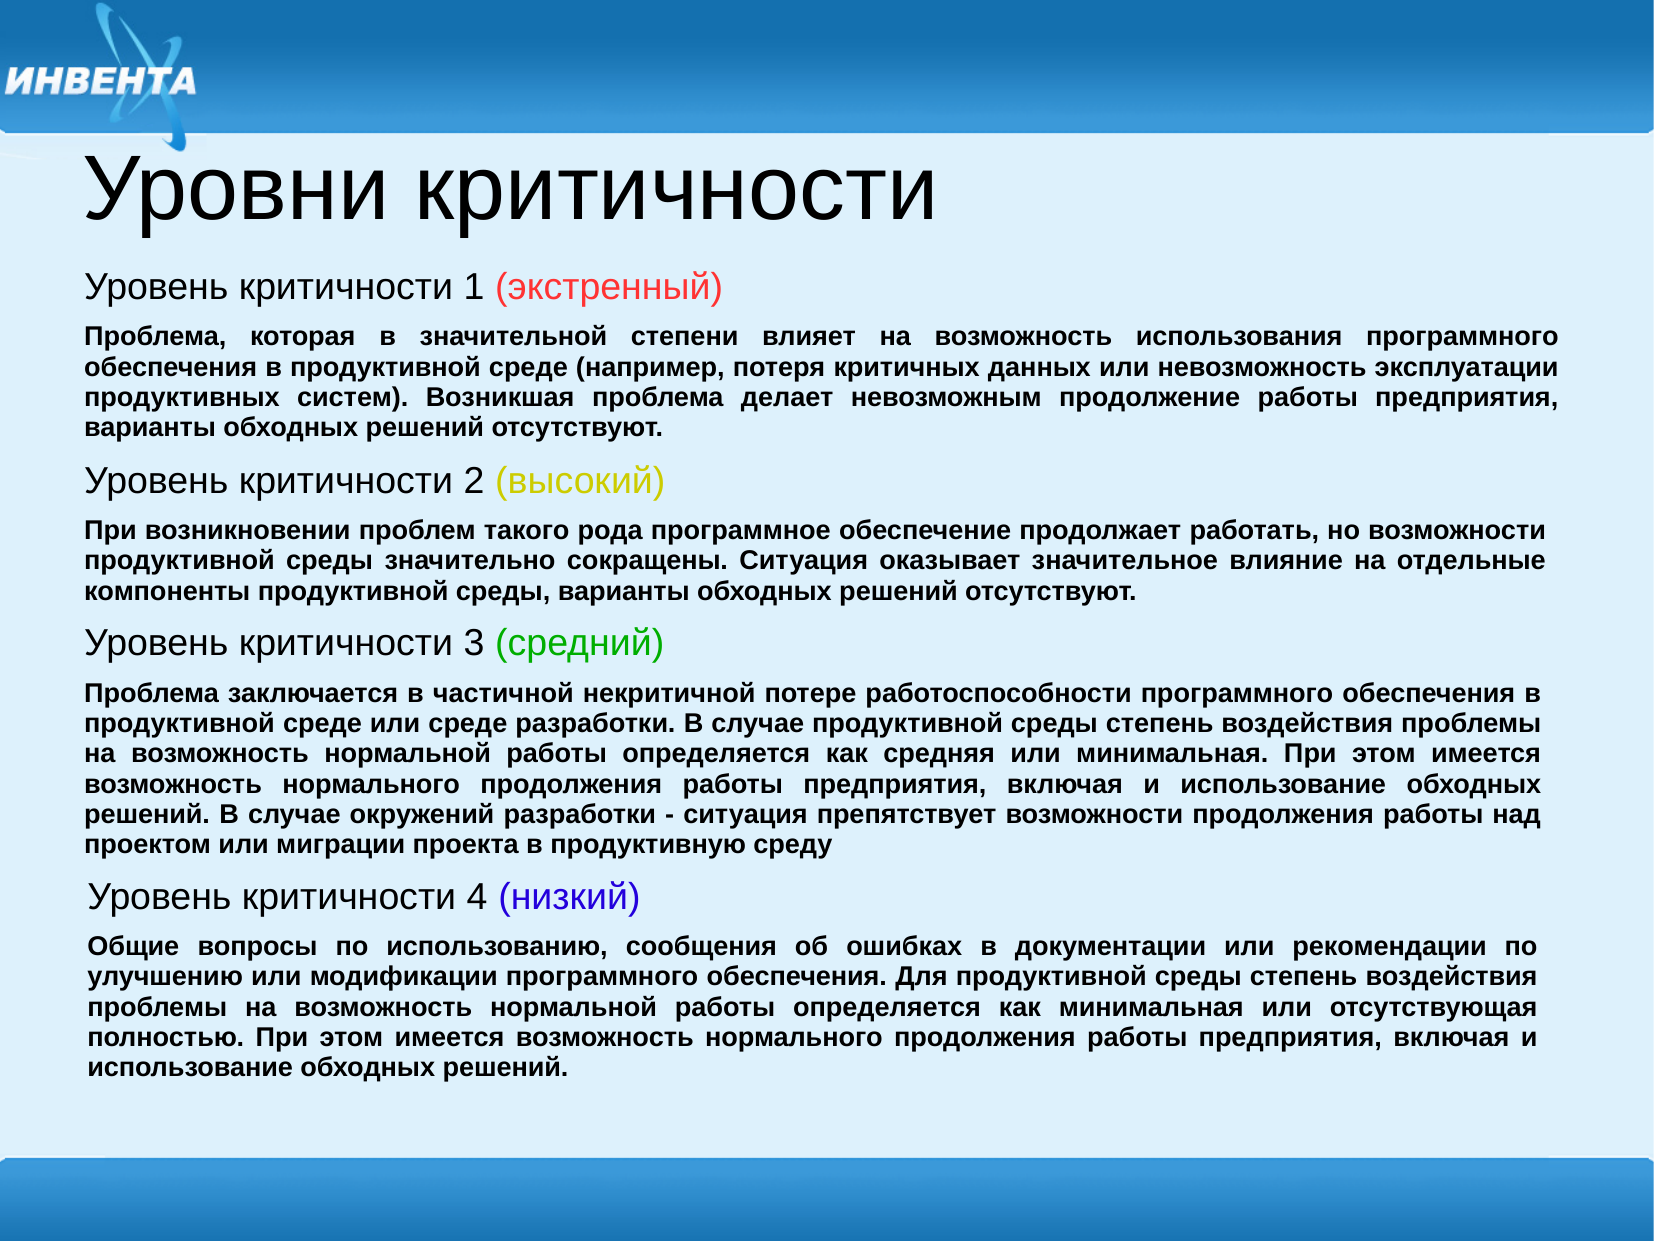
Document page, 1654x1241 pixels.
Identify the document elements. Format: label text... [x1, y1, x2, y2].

text_box Уровень критичности 3 (средний) Проблема заключается в частичной некритичной потере работоспособности программного обеспечения в продуктивной среде или среде разработки. В случае продуктивной среды степень воздействия проблемы на возможность нормальной работы определяется как средняя или минимальная. При этом имеется возможность нормального продолжения работы предприятия, включая и использование обходных решений. В случае окружений разработки - ситуация препятствует возможности продолжения работы над проектом или миграции проекта в продуктивную среду [69, 614, 1561, 873]
text_box Уровень критичности 1 (экстренный) Проблема, которая в значительной степени влияет на возможность использования программного обеспечения в продуктивной среде (например, потеря критичных данных или невозможность эксплуатации продуктивных систем). Возникшая проблема делает невозможным продолжение работы предприятия, варианты обходных решений отсутствуют. [69, 257, 1576, 451]
text_box Уровень критичности 2 (высокий) При возникновении проблем такого рода программное обеспечение продолжает работать, но возможности продуктивной среды значительно сокращены. Ситуация оказывает значительное влияние на отдельные компоненты продуктивной среды, варианты обходных решений отсутствуют. [69, 451, 1606, 617]
text_box Уровень критичности 4 (низкий) Общие вопросы по использованию, сообщения об ошибках в документации или рекомендации по улучшению или модификации программного обеспечения. Для продуктивной среды степень воздействия проблемы на возможность нормальной работы определяется как минимальная или отсутствующая полностью. При этом имеется возможность нормального продолжения работы предприятия, включая и использование обходных решений. [72, 867, 1564, 1095]
picture [0, 0, 1654, 1241]
title Уровни критичности [82, 120, 1571, 257]
